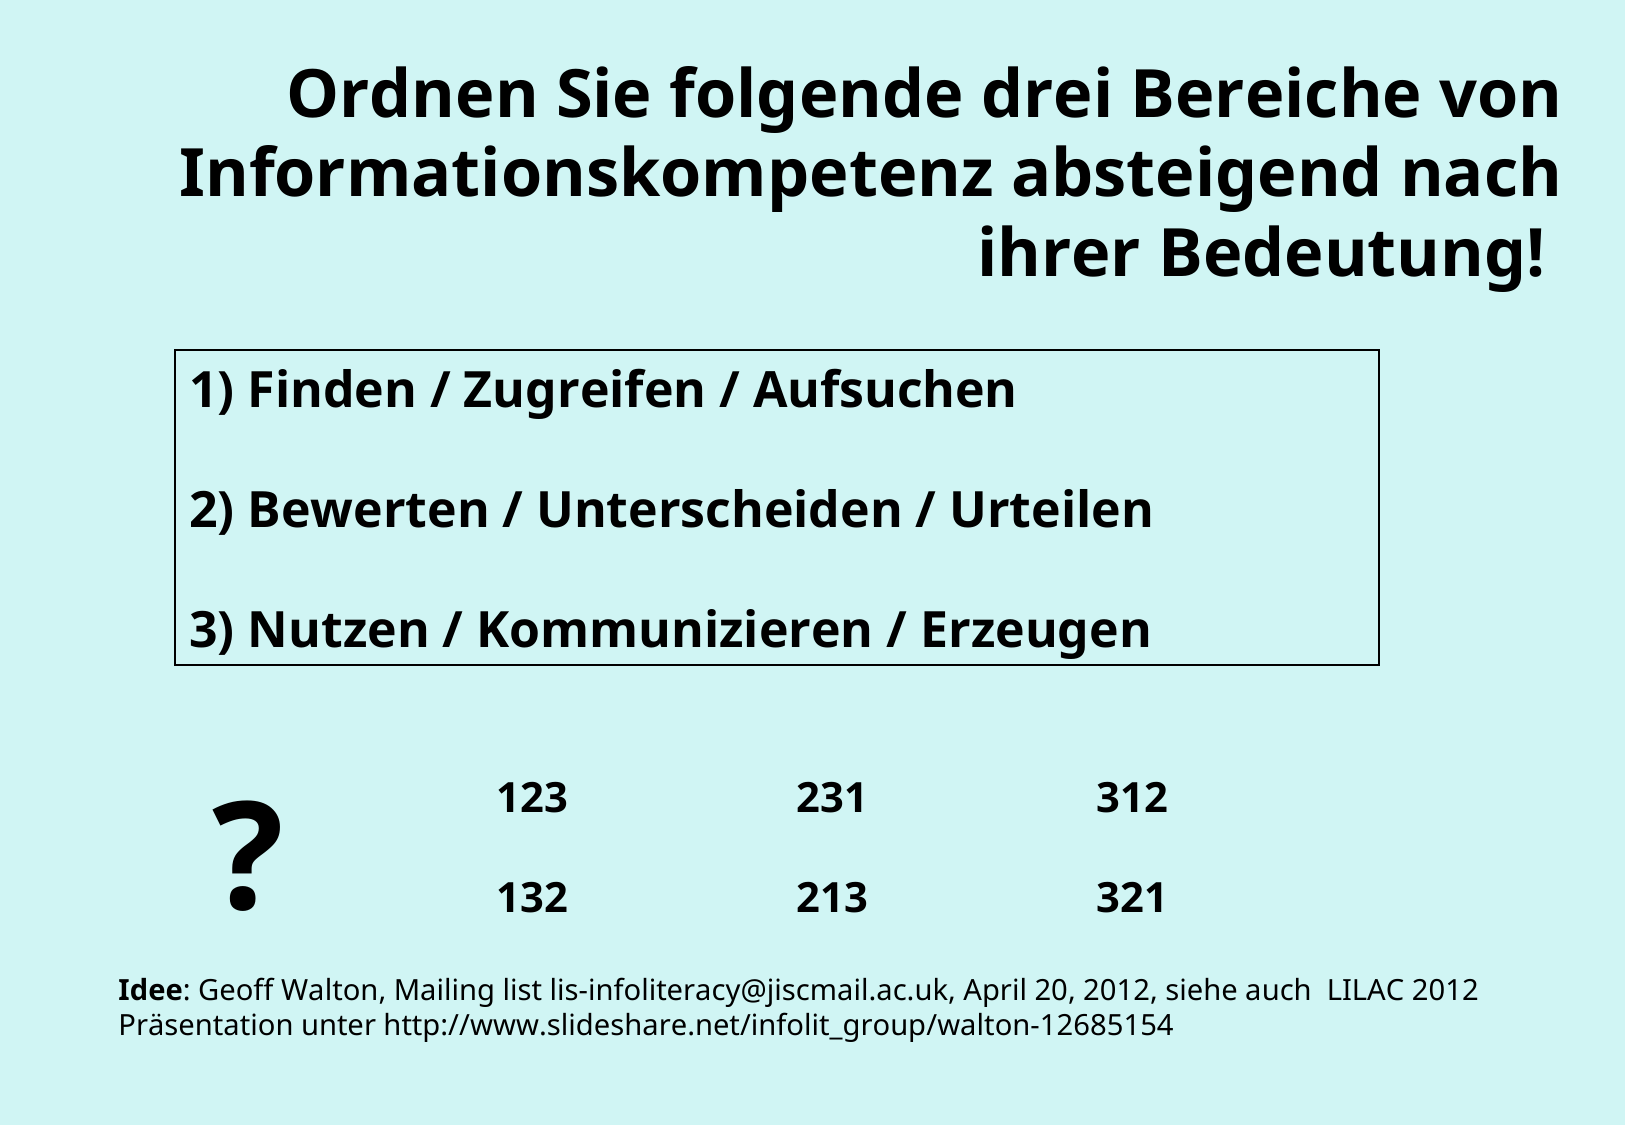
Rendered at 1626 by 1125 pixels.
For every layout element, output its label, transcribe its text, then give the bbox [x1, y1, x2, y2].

text_box ? [198, 751, 269, 947]
text_box 1) Finden / Zugreifen / Aufsuchen 2) Bewerten / Unterscheiden / Urteilen 3) Nutzen / Kommunizieren / Erzeugen [174, 349, 1380, 666]
title Ordnen Sie folgende drei Bereiche von Informationskompetenz absteigend nach ihrer Bedeutung! [56, 42, 1578, 231]
text_box 123 231 312 132 213 321 [481, 763, 1295, 929]
text_box Idee: Geoff Walton, Mailing list lis-infoliteracy@jiscmail.ac.uk, April 20, 2012, siehe auch LILAC 2012 Präsentation unter http://www.slideshare.net/infolit_group/walton-12685154 [103, 964, 1519, 1050]
